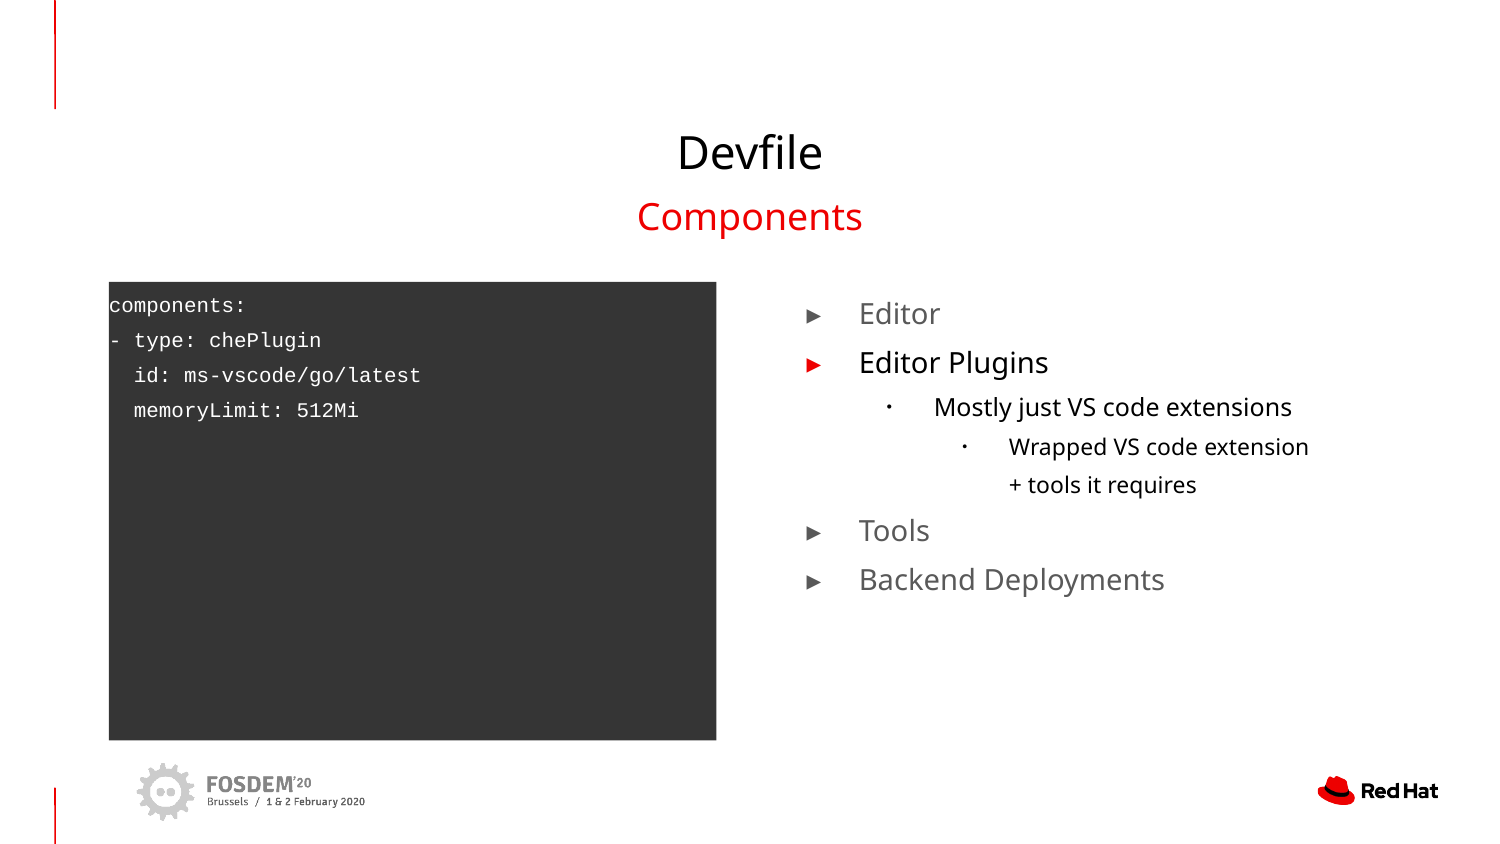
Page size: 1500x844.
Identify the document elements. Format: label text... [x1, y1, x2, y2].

subtitle Components [108, 175, 1392, 263]
list Editor Editor Plugins Mostly just VS code extensions Wrapped VS code extension + tools it requires Tools Backend Deployments [783, 281, 1392, 741]
picture [1317, 776, 1438, 805]
picture [124, 758, 371, 825]
title Devfile [108, 107, 1392, 175]
list components: - type: chePlugin id: ms-vscode/go/latest memoryLimit: 512Mi [108, 281, 717, 741]
